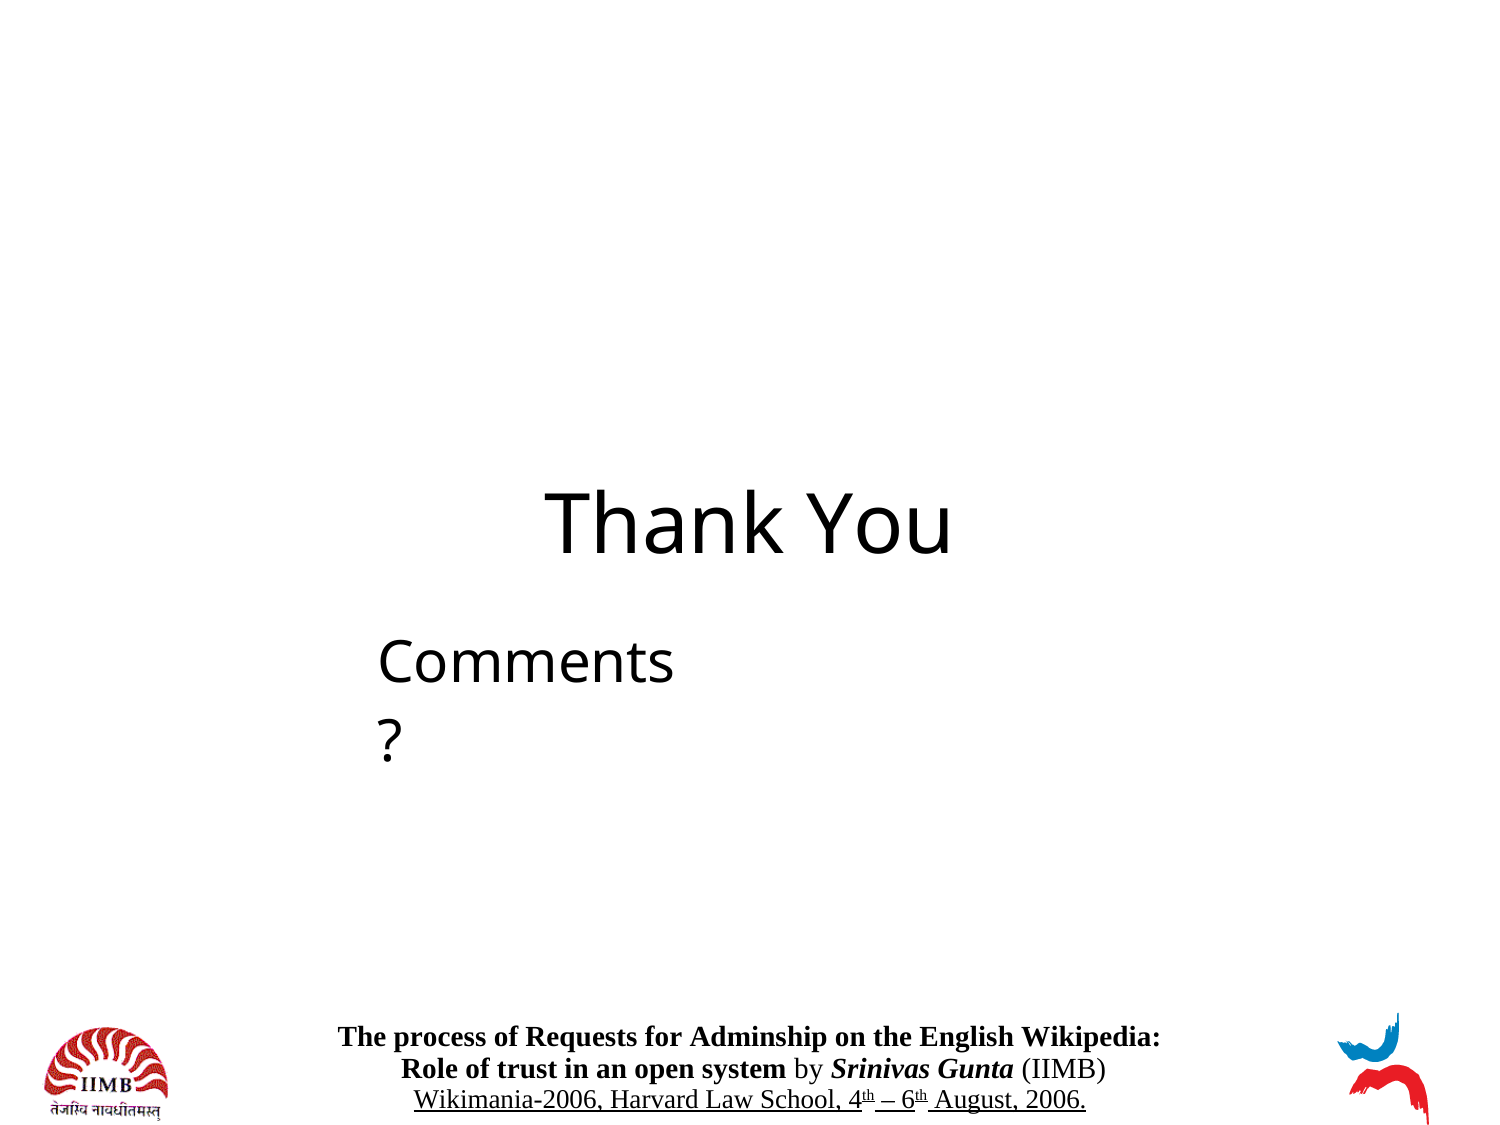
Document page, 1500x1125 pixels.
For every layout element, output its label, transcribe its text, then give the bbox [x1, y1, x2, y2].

text_box Comments? [362, 612, 700, 787]
picture [1337, 1012, 1431, 1125]
text_box Thank You [375, 457, 1126, 587]
